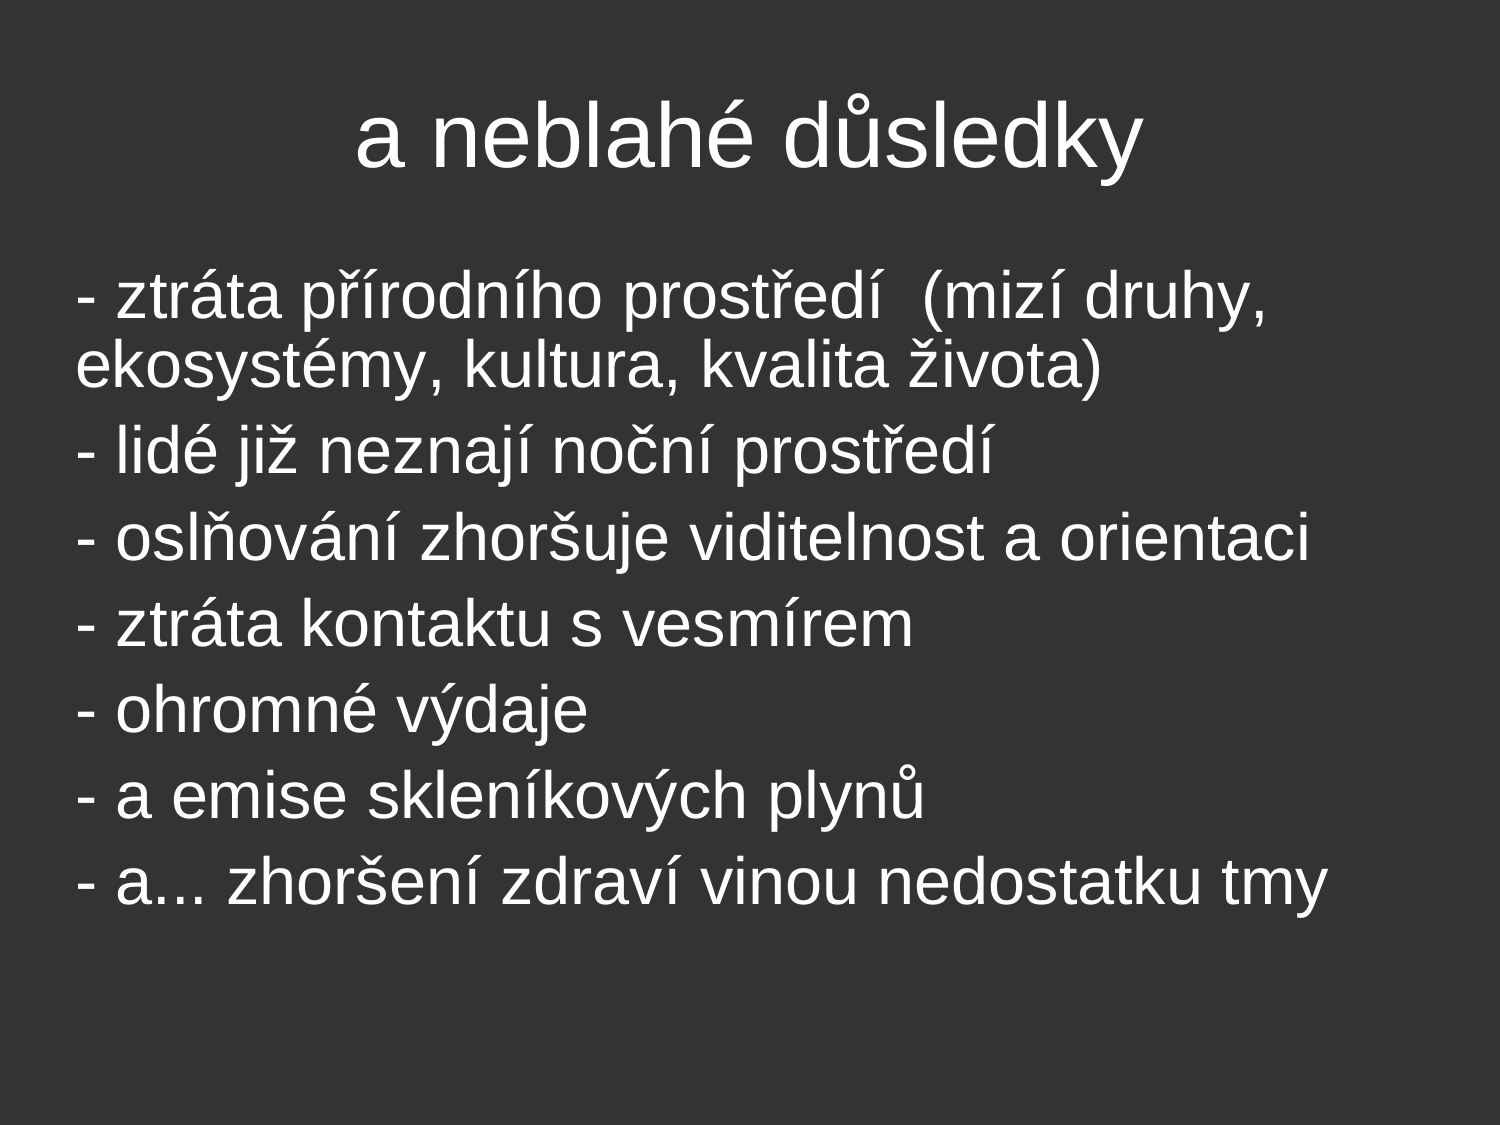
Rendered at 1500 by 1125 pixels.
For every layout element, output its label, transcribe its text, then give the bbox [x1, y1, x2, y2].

title a neblahé důsledky [75, 21, 1425, 257]
list - ztráta přírodního prostředí (mizí druhy, ekosystémy, kultura, kvalita života) - lidé již neznají noční prostředí - oslňování zhoršuje viditelnost a orientaci - ztráta kontaktu s vesmírem - ohromné výdaje - a emise skleníkových plynů - a... zhoršení zdraví vinou nedostatku tmy [75, 262, 1425, 1005]
